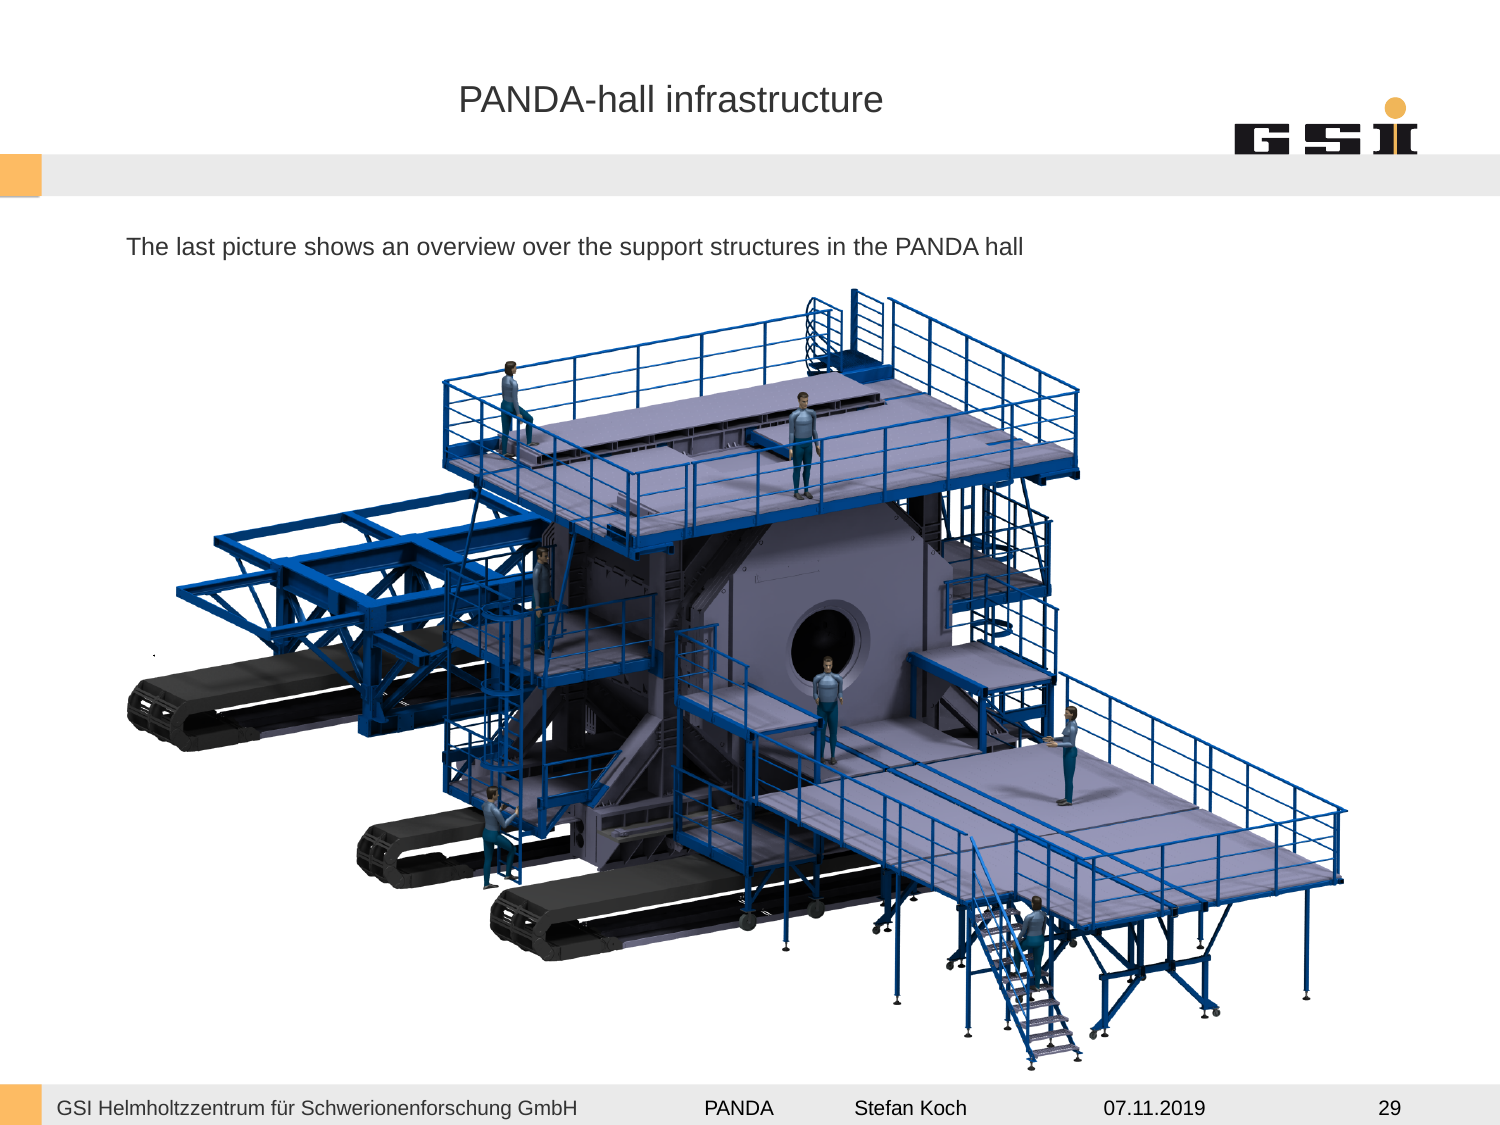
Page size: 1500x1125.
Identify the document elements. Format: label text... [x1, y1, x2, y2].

text_box PANDA-hall infrastructure [160, 67, 1200, 128]
picture [93, 269, 1351, 1076]
picture [1233, 95, 1419, 154]
text_box The last picture shows an overview over the support structures in the PANDA hall [111, 224, 1417, 324]
